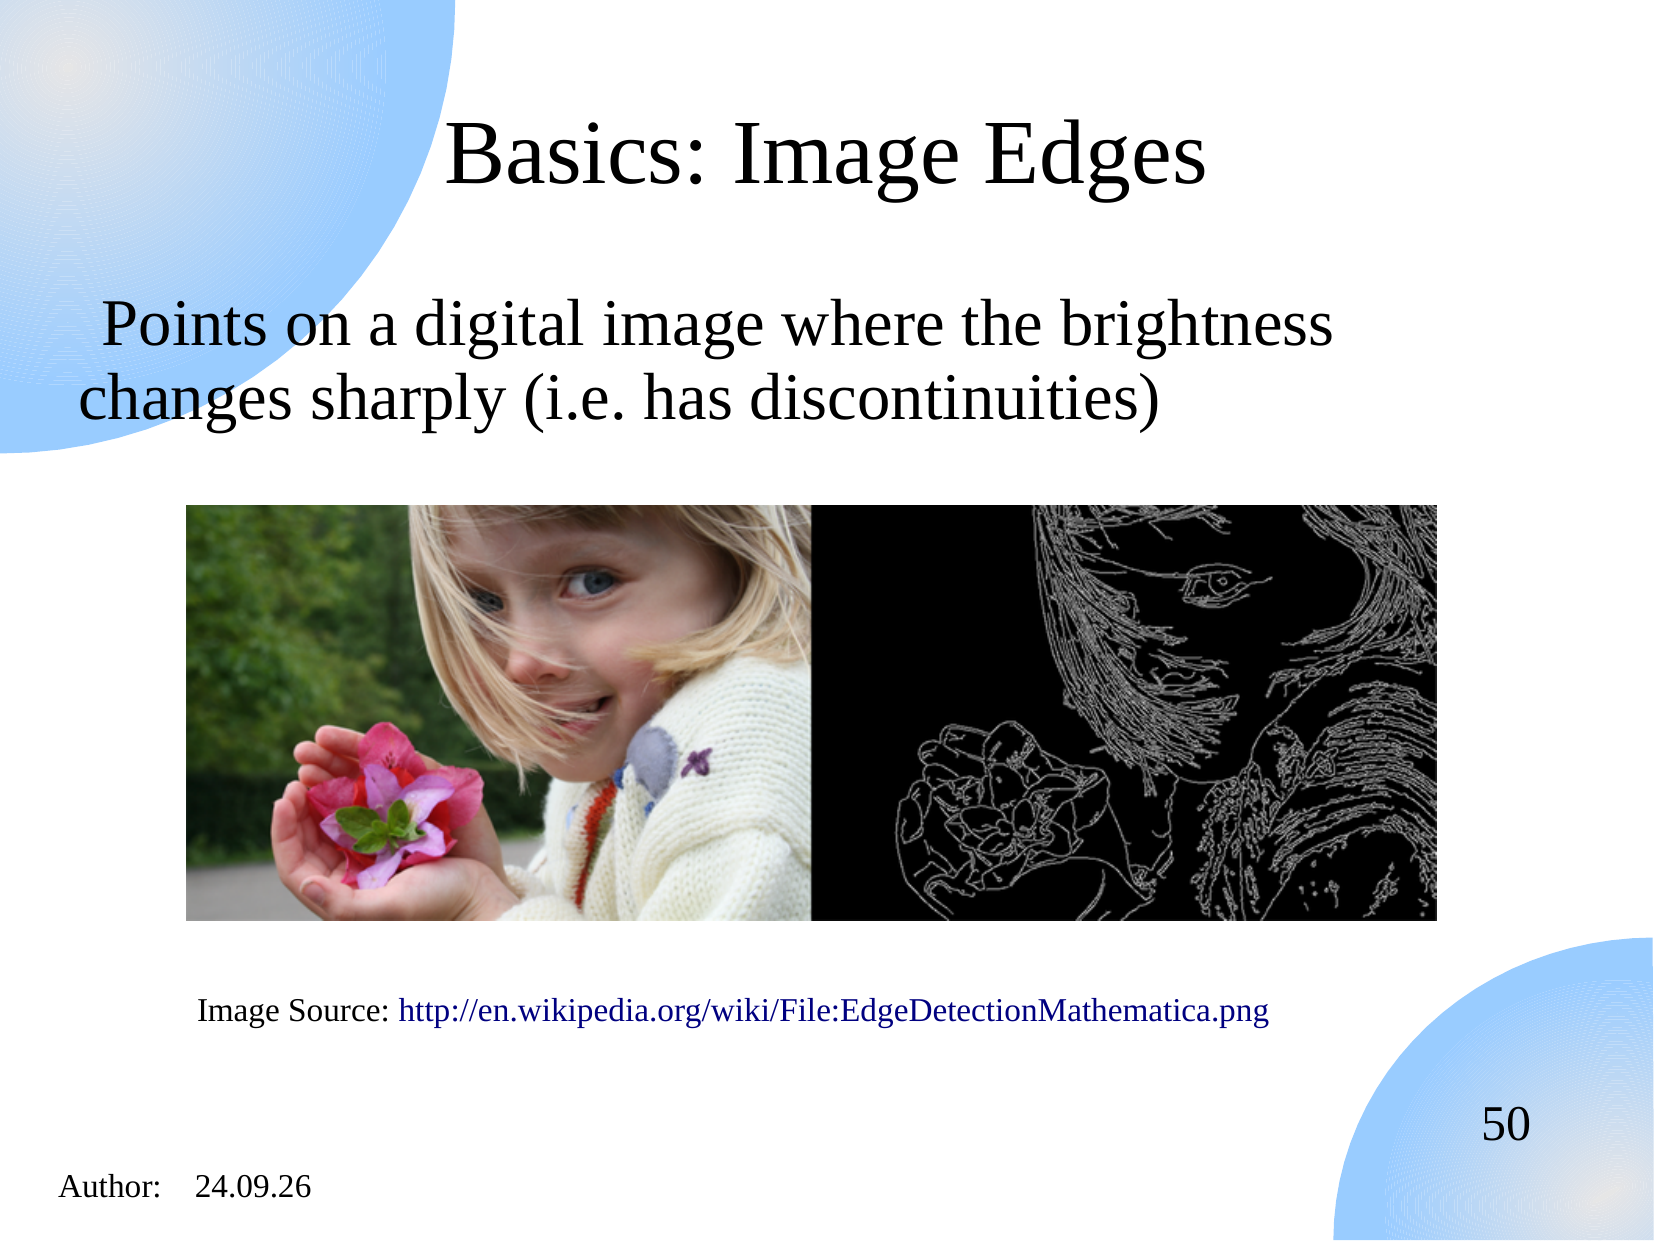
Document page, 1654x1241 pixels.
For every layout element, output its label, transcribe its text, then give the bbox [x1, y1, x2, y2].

text_box Image Source: http://en.wikipedia.org/wiki/File:EdgeDetectionMathematica.png [197, 992, 1357, 1030]
text_box <number> [1401, 1095, 1611, 1152]
subtitle Points on a digital image where the brightness changes sharply (i.e. has discontinuities) [78, 220, 1567, 500]
title Basics: Image Edges [82, 49, 1571, 257]
picture [186, 505, 1437, 921]
